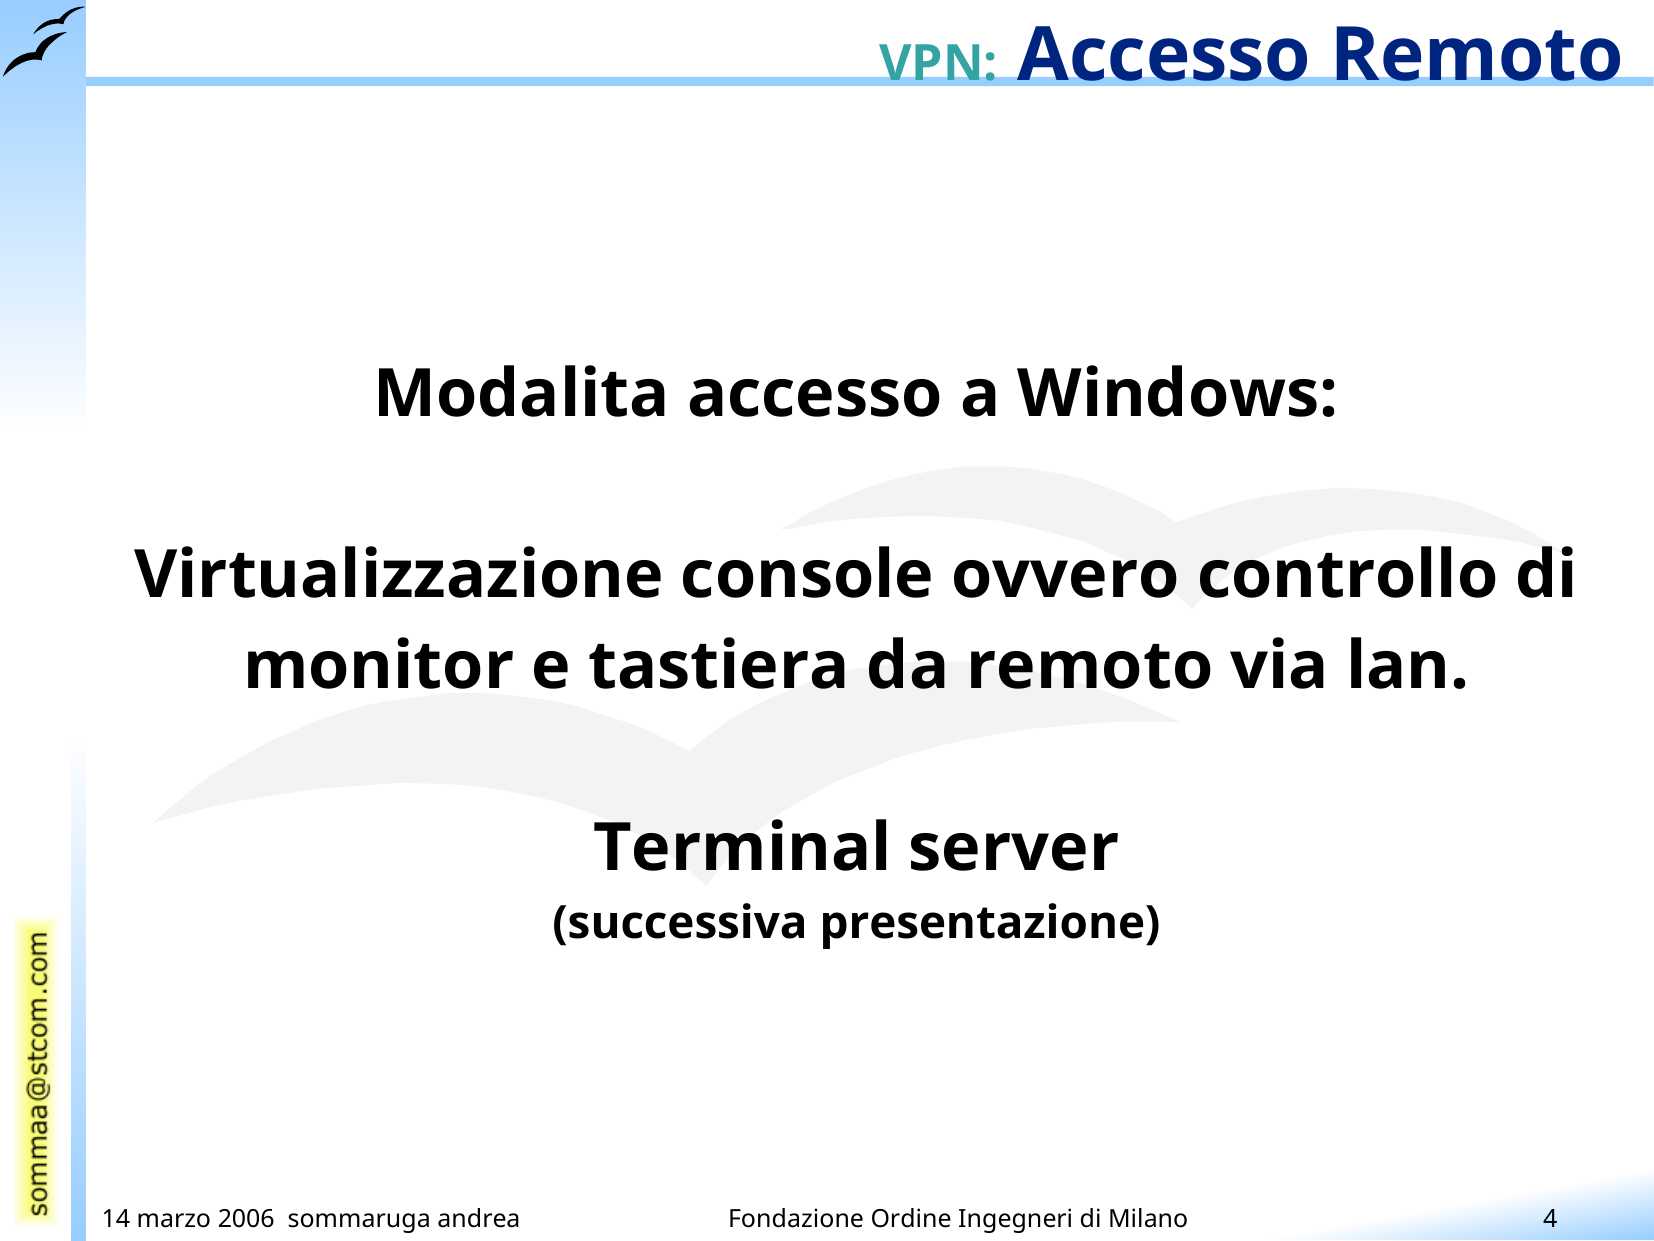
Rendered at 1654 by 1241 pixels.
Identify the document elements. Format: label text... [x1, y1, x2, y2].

title VPN: Accesso Remoto [85, 0, 1654, 104]
picture [12, 915, 60, 1228]
subtitle Modalita accesso a Windows: Virtualizzazione console ovvero controllo di monitor e tastiera da remoto via lan. Terminal server (successiva presentazione) [85, 134, 1628, 1163]
